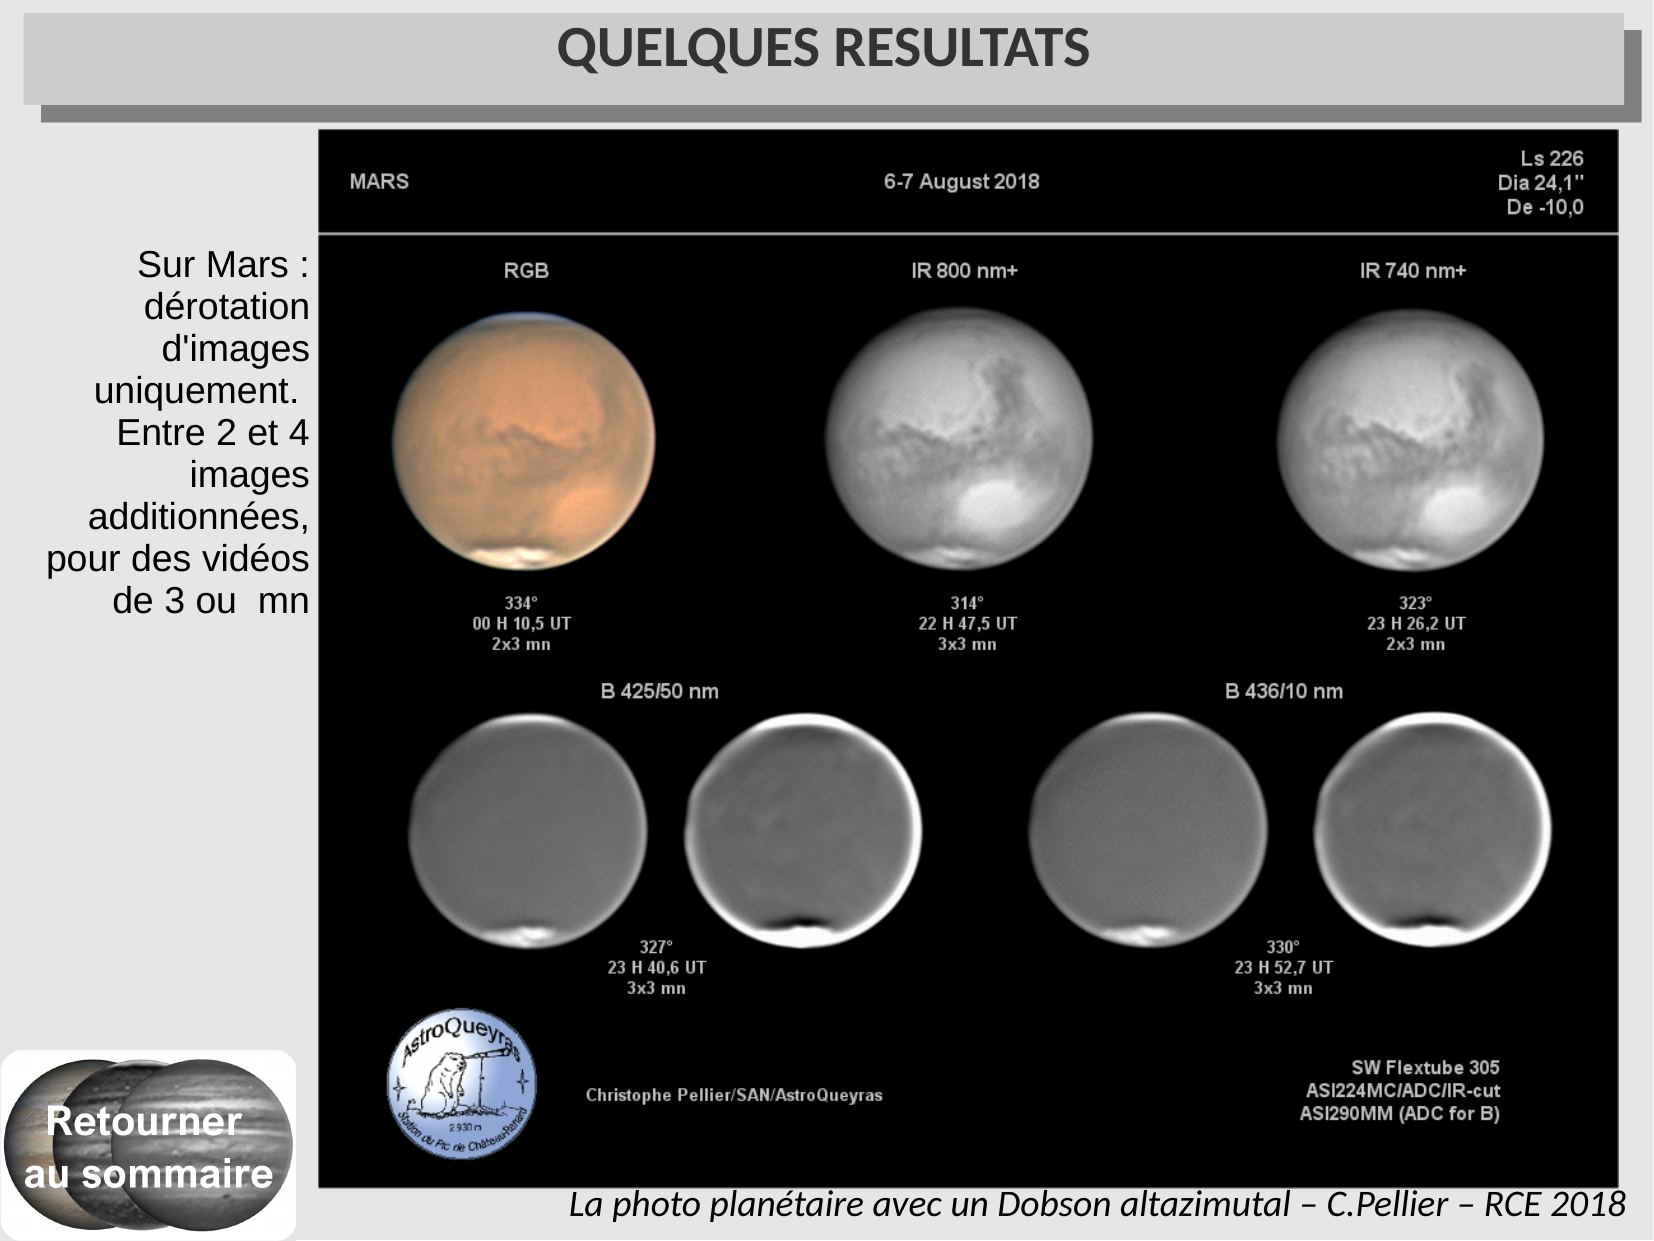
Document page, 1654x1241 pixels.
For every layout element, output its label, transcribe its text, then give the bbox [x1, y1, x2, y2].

text_box Sur Mars : dérotation d'images uniquement. Entre 2 et 4 images additionnées, pour des vidéos de 3 ou mn [0, 236, 325, 739]
text_box La photo planétaire avec un Dobson altazimutal – C.Pellier – RCE 2018 [431, 1181, 1642, 1241]
picture [0, 1050, 296, 1241]
picture [318, 129, 1619, 1189]
text_box QUELQUES RESULTATS [23, 12, 1625, 105]
